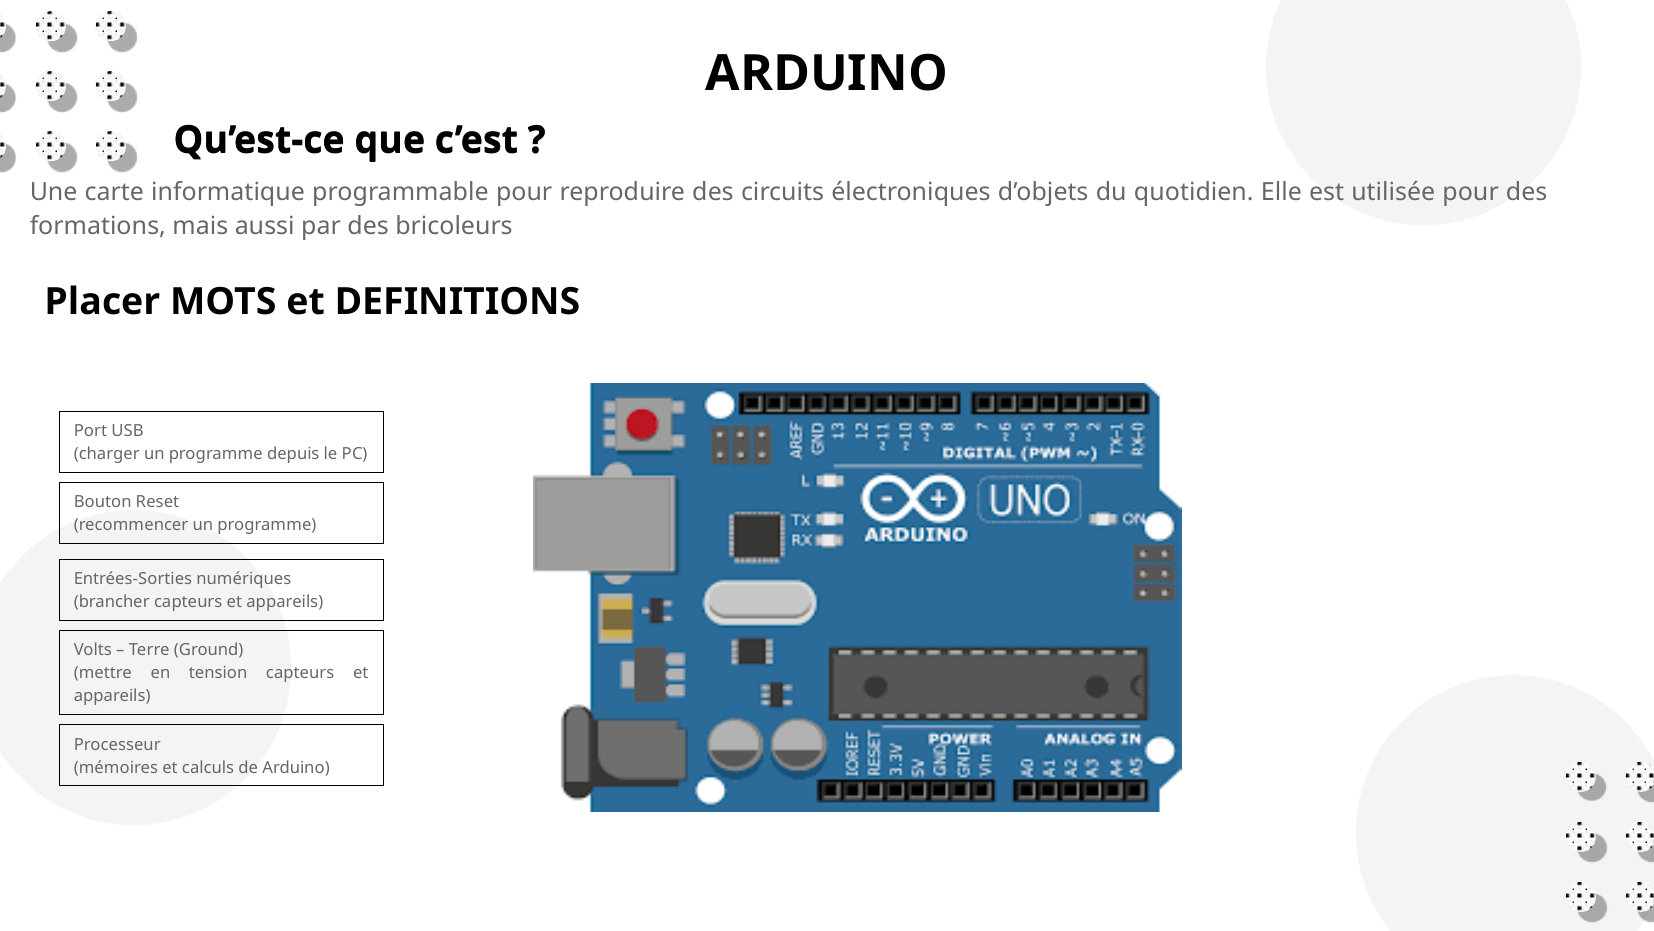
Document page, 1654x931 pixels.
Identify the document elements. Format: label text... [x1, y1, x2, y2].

text_box Placer MOTS et DEFINITIONS [29, 266, 768, 384]
text_box Une carte informatique programmable pour reproduire des circuits électroniques d’objets du quotidien. Elle est utilisée pour des formations, mais aussi par des bricoleurs [15, 166, 1565, 266]
picture [35, 11, 66, 29]
picture [95, 11, 126, 29]
picture [533, 383, 1182, 812]
picture [1625, 761, 1654, 792]
text_box Processeur (mémoires et calculs de Arduino) [59, 724, 384, 786]
text_box Port USB (charger un programme depuis le PC) [59, 411, 384, 473]
text_box Entrées-Sorties numériques (brancher capteurs et appareils) [59, 559, 384, 621]
picture [1565, 761, 1596, 792]
picture [0, 134, 7, 159]
text_box Bouton Reset (recommencer un programme) [59, 482, 384, 544]
picture [1565, 821, 1596, 852]
picture [1625, 881, 1654, 912]
text_box Qu’est-ce que c’est ? [79, 105, 562, 225]
picture [1625, 821, 1654, 852]
picture [0, 14, 6, 29]
picture [1565, 881, 1596, 912]
text_box Volts – Terre (Ground) (mettre en tension capteurs et appareils) [59, 630, 384, 715]
text_box ARDUINO [0, 29, 1654, 119]
picture [35, 131, 67, 162]
